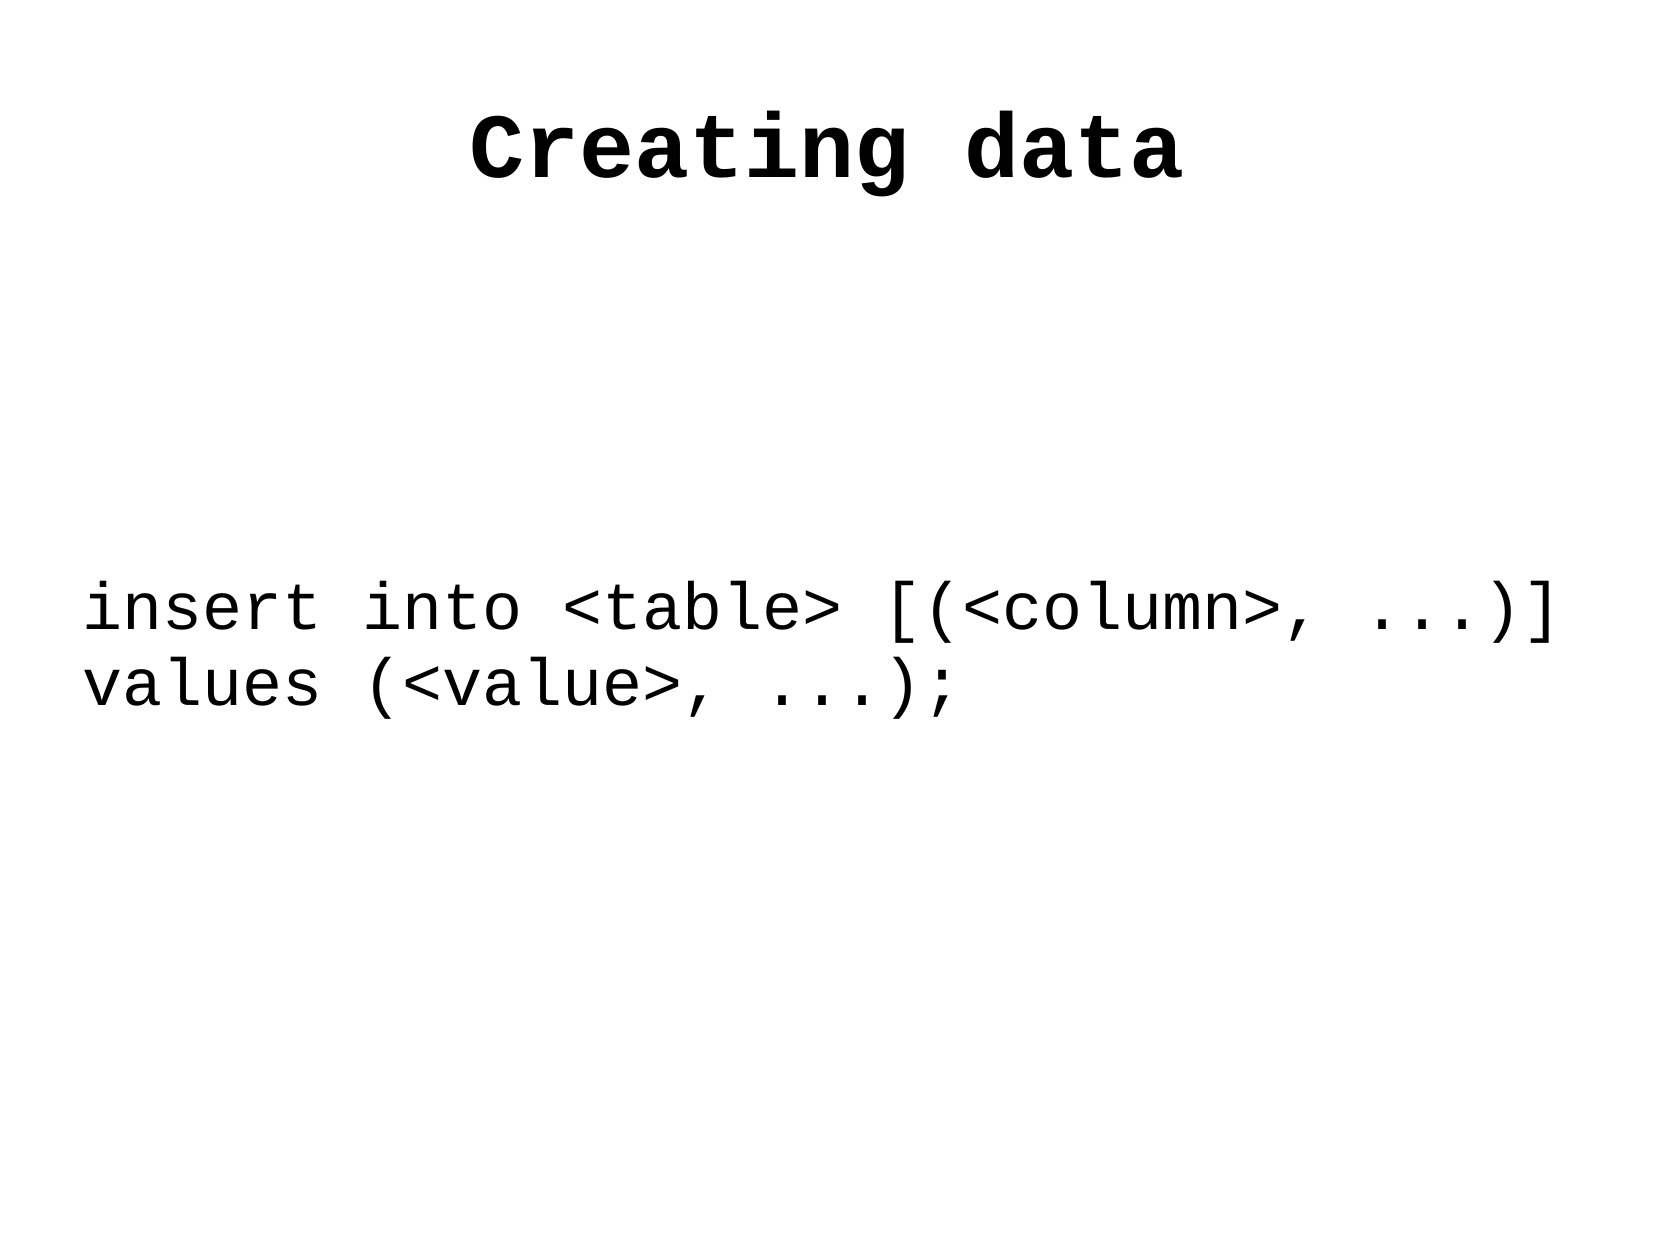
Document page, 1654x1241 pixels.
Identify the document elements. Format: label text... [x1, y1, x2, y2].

subtitle insert into <table> [(<column>, ...)] values (<value>, ...); [82, 290, 1571, 1010]
title Creating data [82, 49, 1571, 257]
